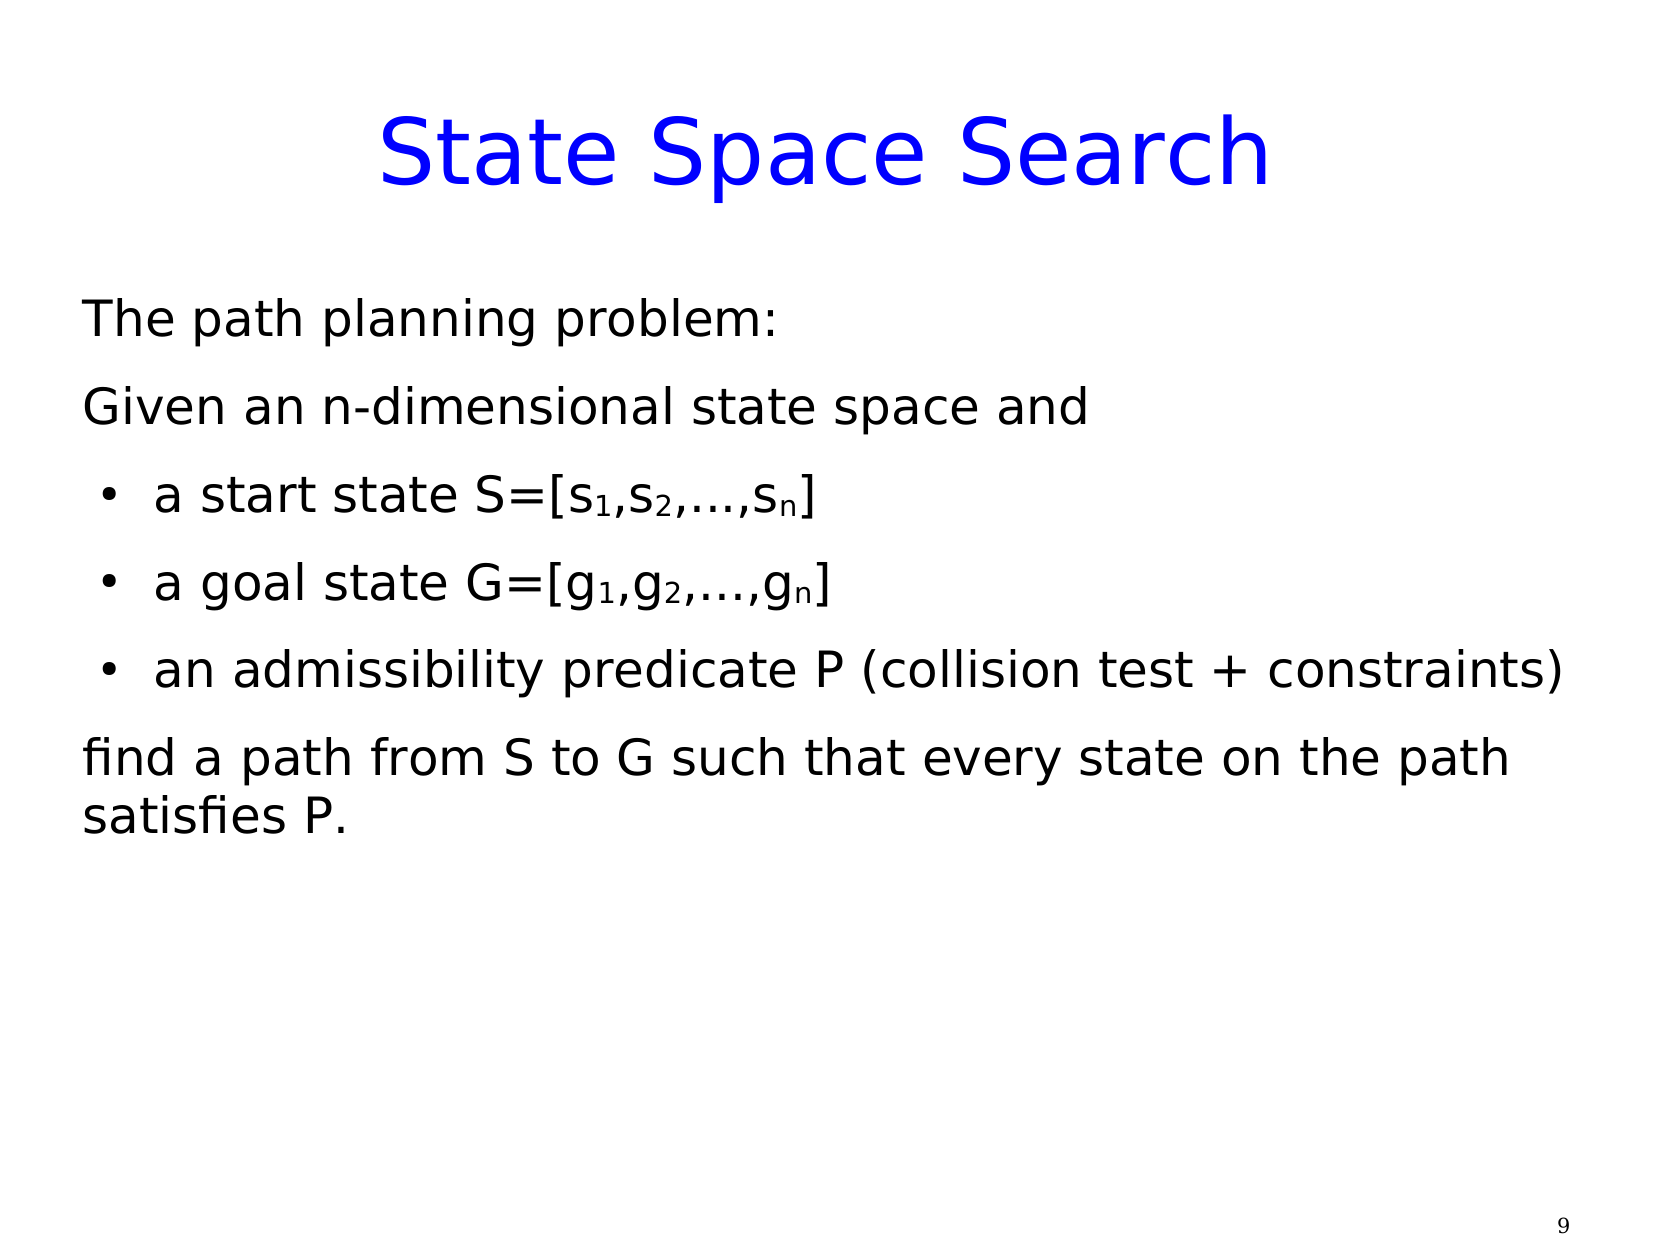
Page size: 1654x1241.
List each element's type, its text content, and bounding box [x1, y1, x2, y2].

list The path planning problem: Given an n-dimensional state space and a start state S=[s1,s2,...,sn] a goal state G=[g1,g2,...,gn] an admissibility predicate P (collision test + constraints) find a path from S to G such that every state on the path satisfies P. [82, 290, 1571, 1095]
title State Space Search [82, 56, 1571, 250]
